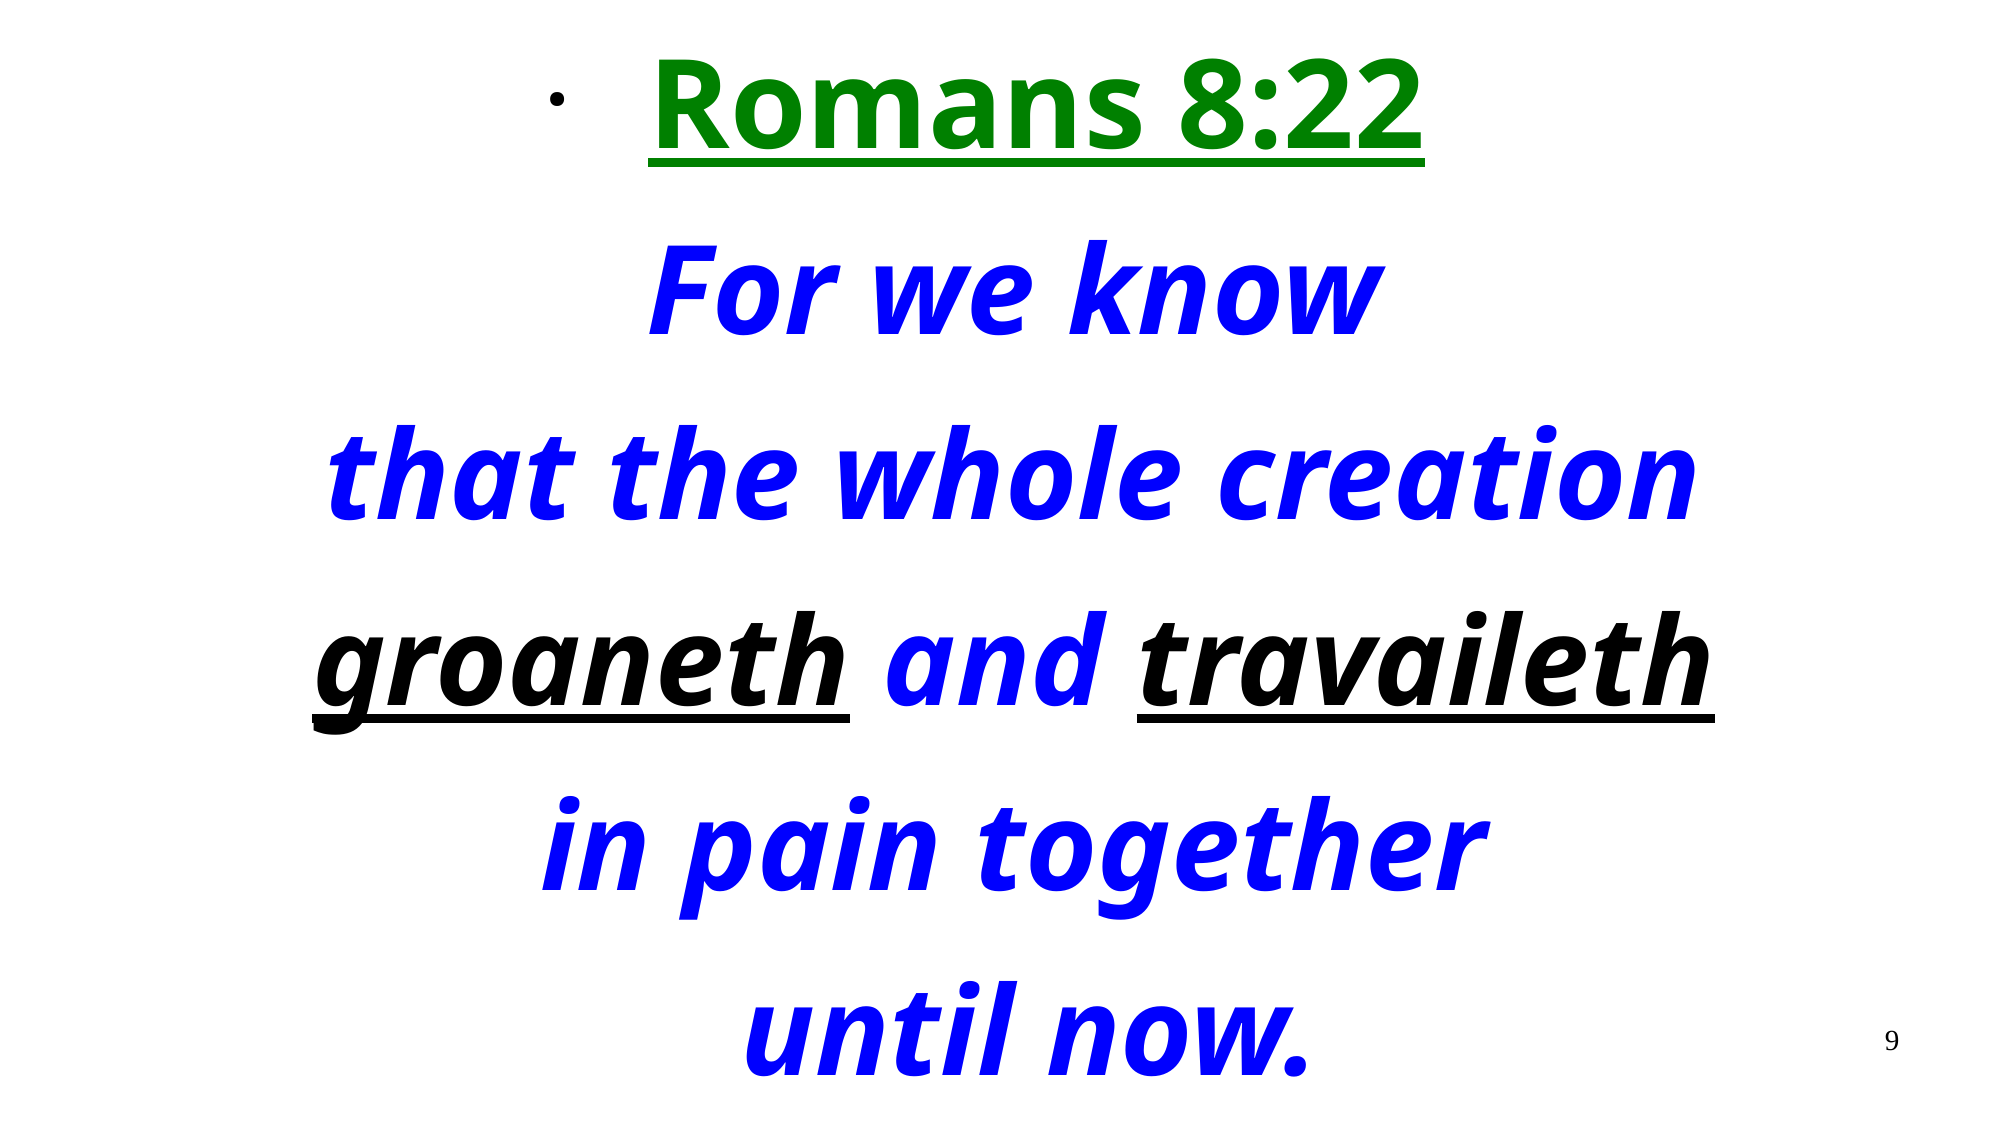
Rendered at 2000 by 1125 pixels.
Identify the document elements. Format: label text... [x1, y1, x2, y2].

list Romans 8:22 For we know that the whole creation groaneth and travaileth in pain together until now. [0, 0, 1996, 1123]
